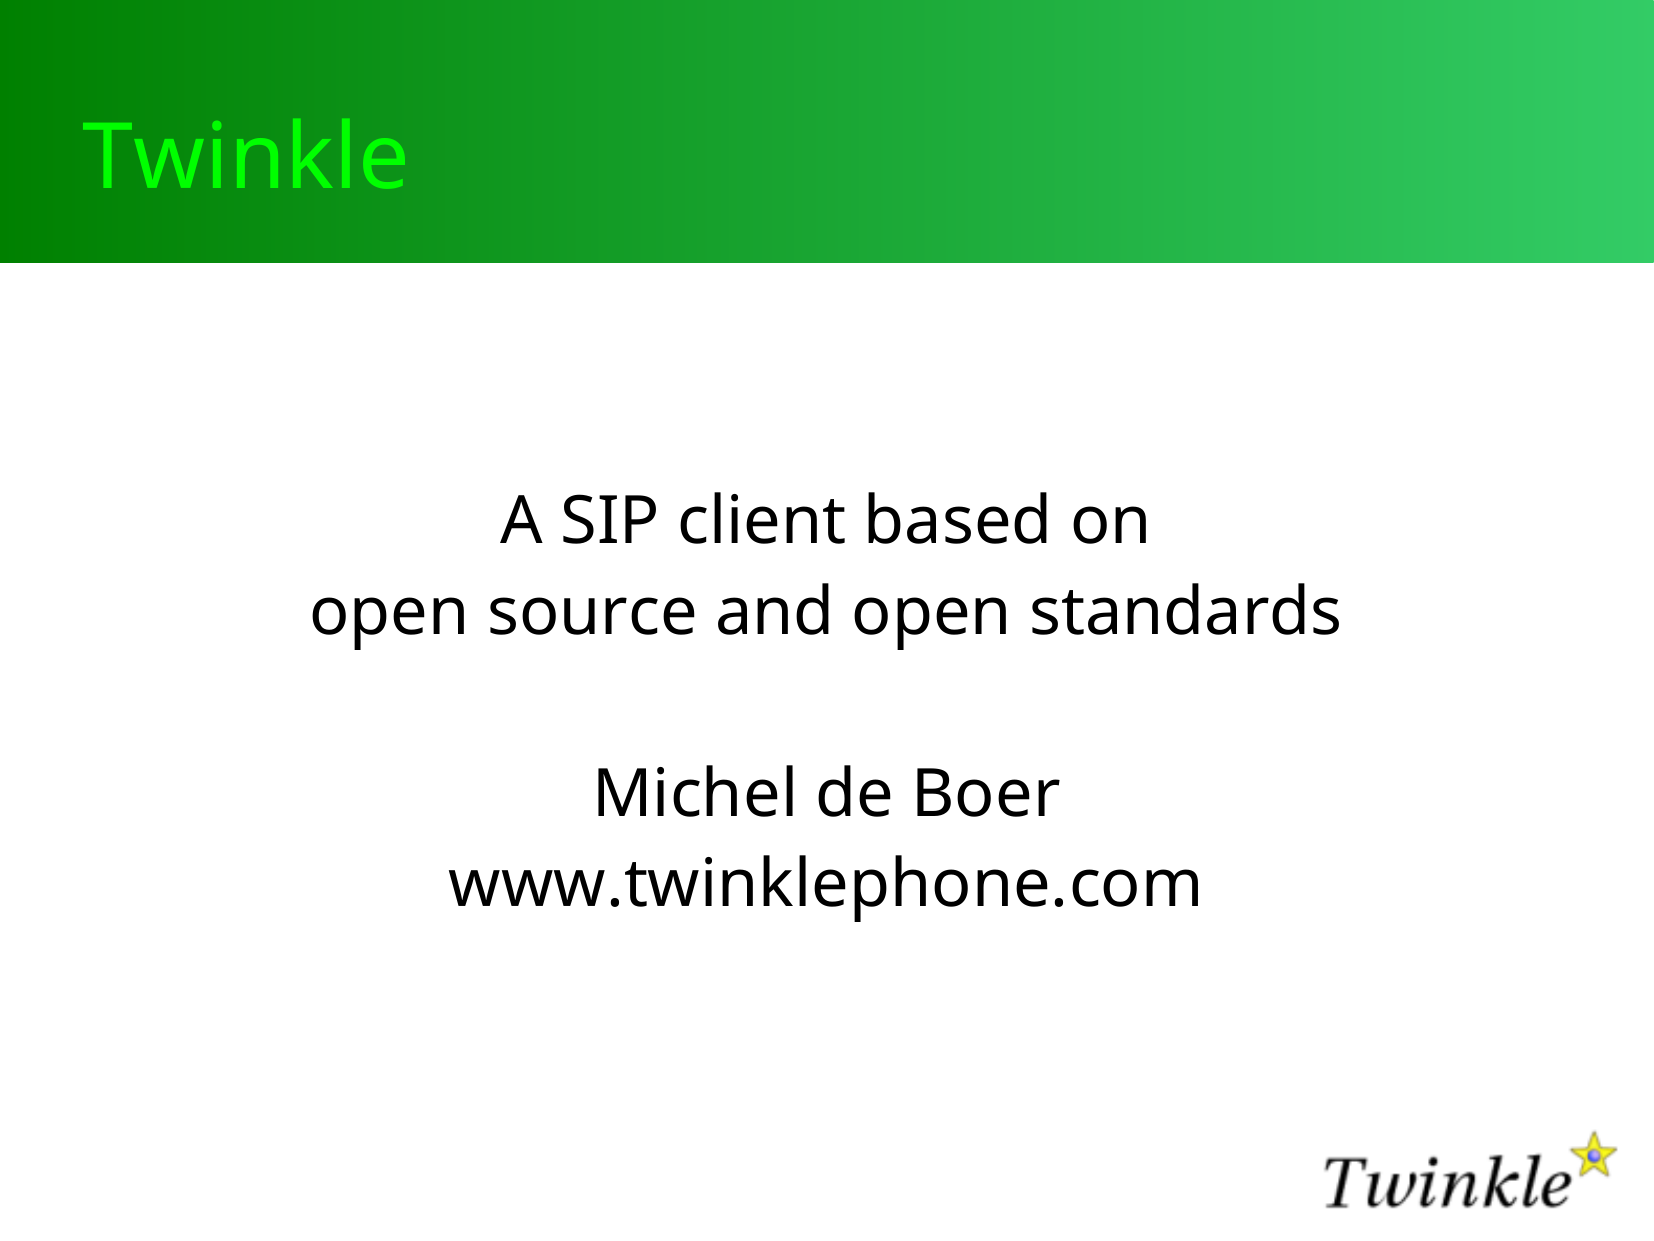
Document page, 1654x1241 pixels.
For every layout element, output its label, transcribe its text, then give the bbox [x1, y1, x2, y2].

picture [1312, 1124, 1626, 1221]
title Twinkle [82, 56, 1571, 250]
subtitle A SIP client based on open source and open standards Michel de Boer www.twinklephone.com [82, 297, 1571, 1102]
